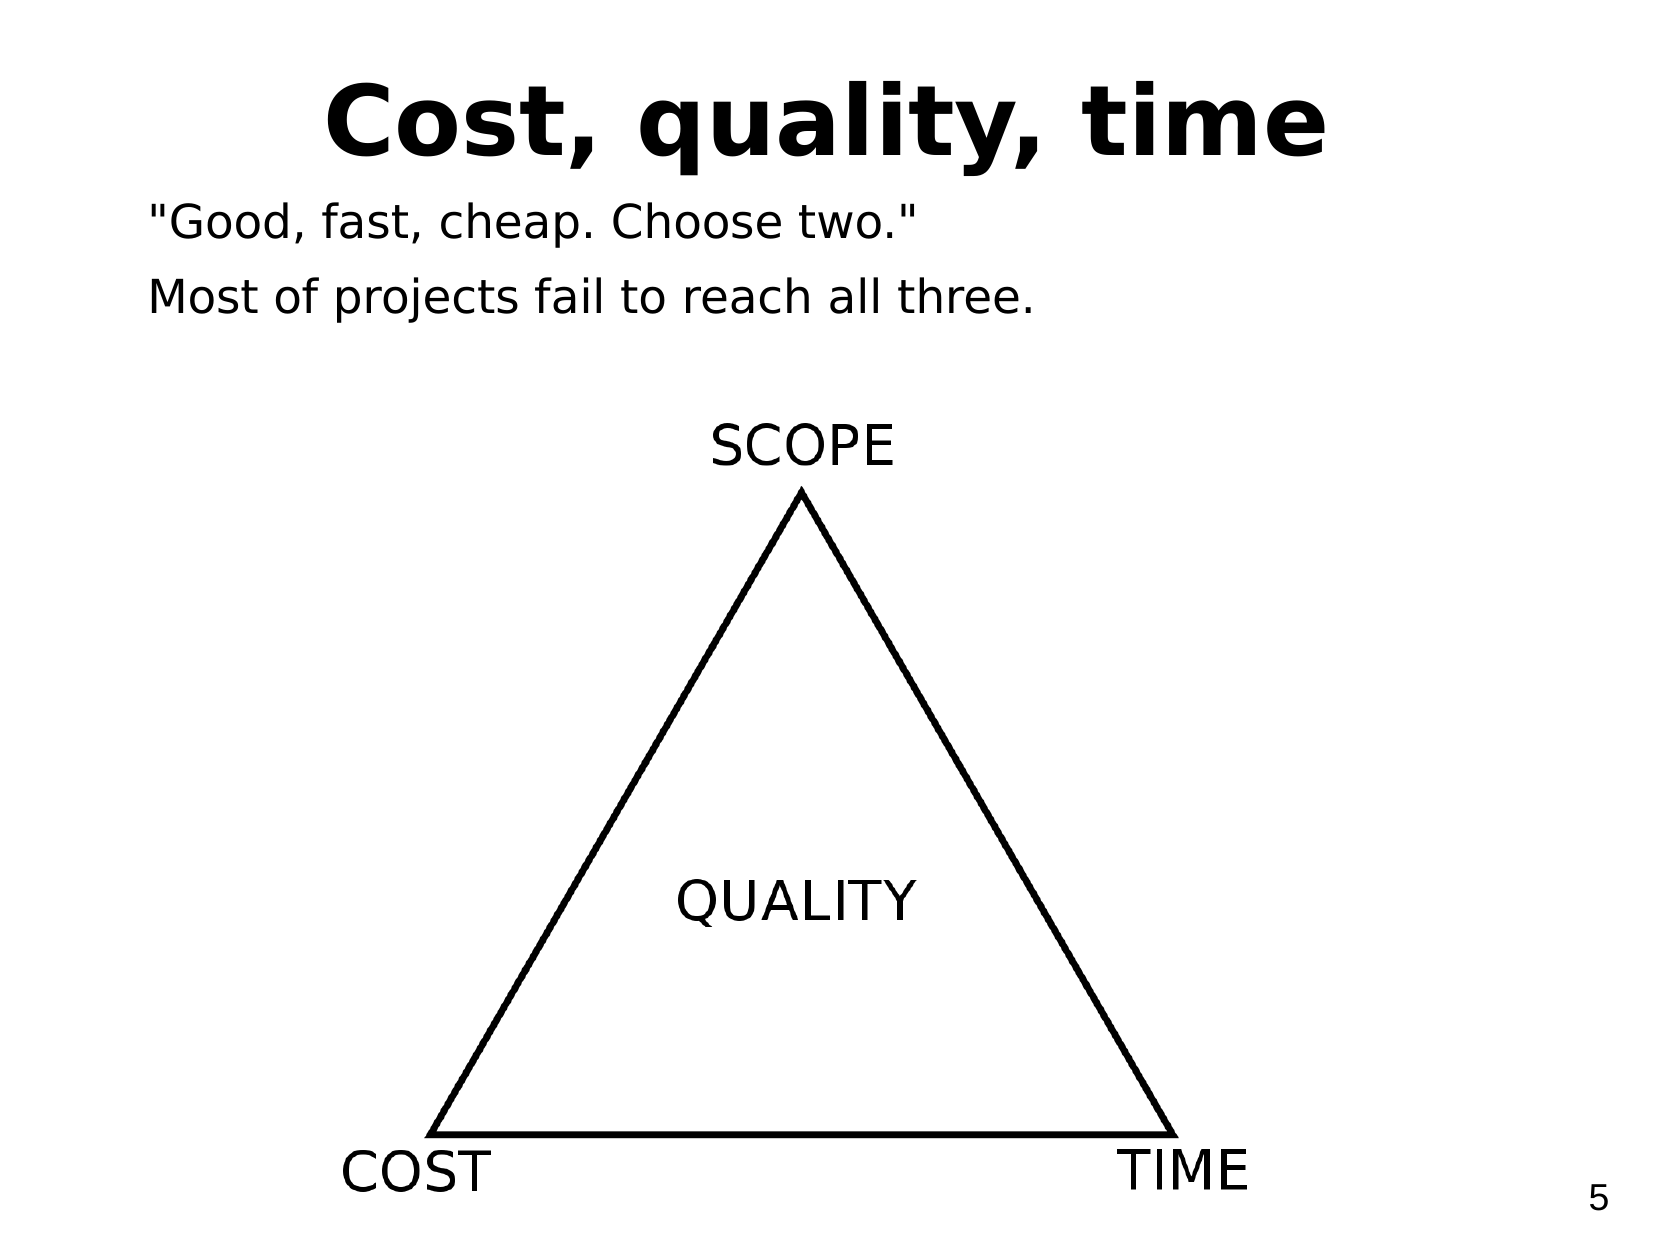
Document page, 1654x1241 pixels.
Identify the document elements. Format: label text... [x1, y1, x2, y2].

list "Good, fast, cheap. Choose two." Most of projects fail to reach all three. [97, 195, 1586, 326]
picture [335, 423, 1270, 1207]
title Cost, quality, time [82, 49, 1571, 195]
